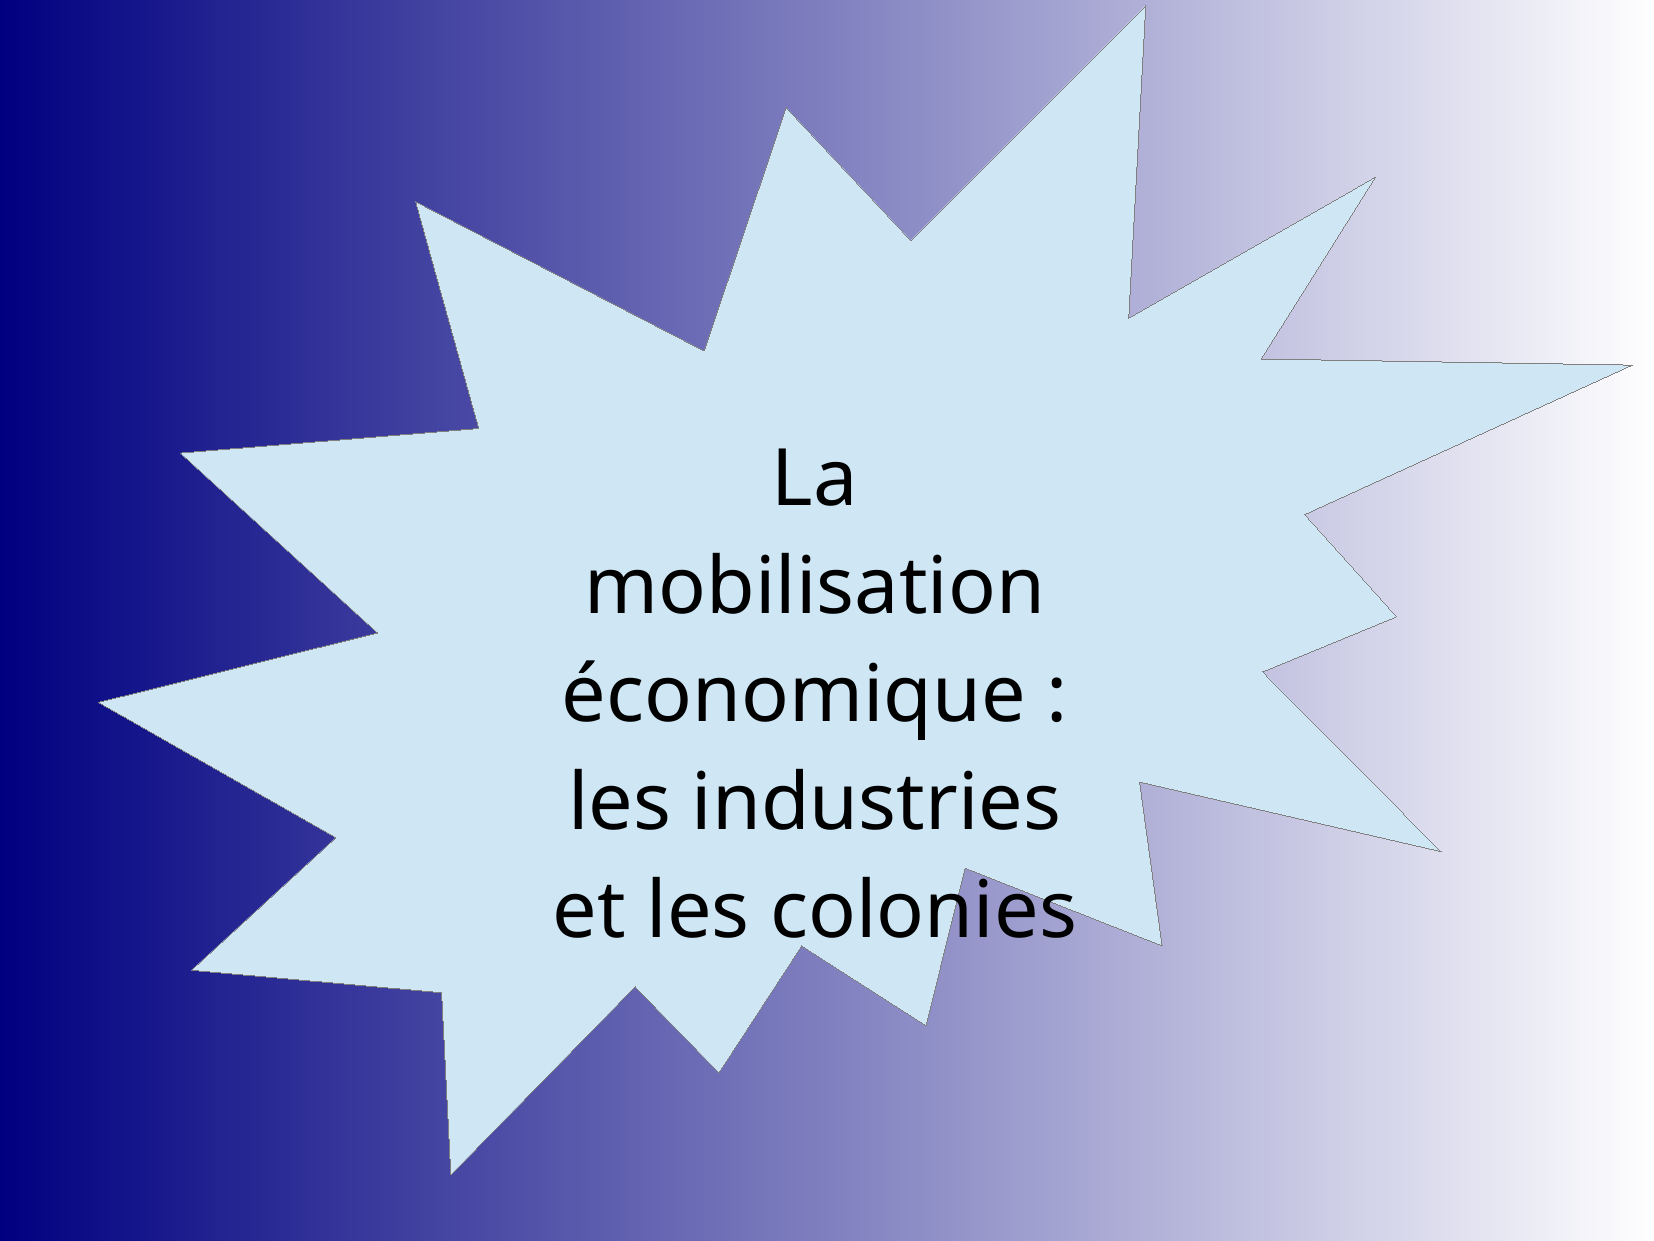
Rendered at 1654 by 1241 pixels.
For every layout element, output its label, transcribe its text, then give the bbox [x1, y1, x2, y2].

text_box La mobilisation économique : les industries et les colonies [519, 413, 1111, 870]
text_box [98, 5, 1633, 1175]
